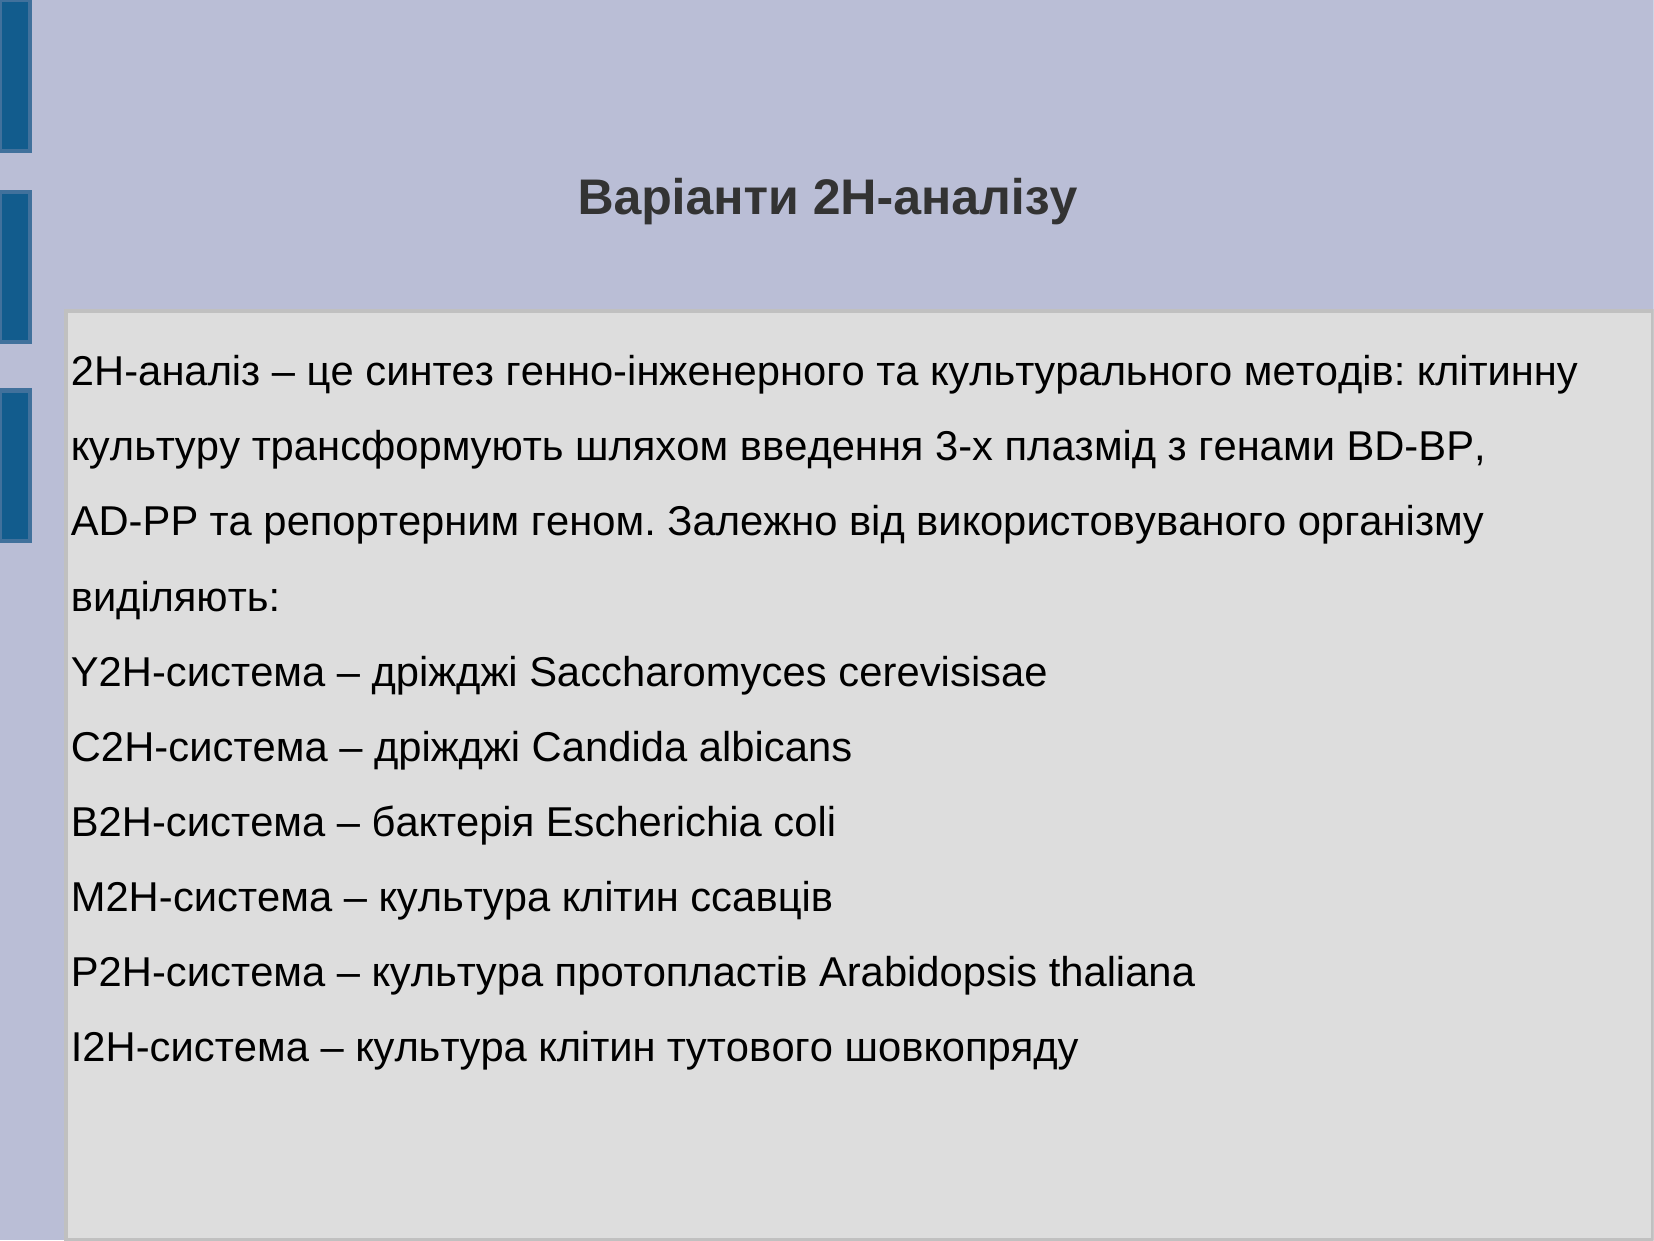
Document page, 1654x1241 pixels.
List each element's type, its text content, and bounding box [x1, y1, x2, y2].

list 2H-аналіз – це синтез генно-інженерного та культурального методів: клітинну культуру трансформують шляхом введення 3-х плазмід з генами BD-BP, AD-PP та репортерним геном. Залежно від використовуваного організму виділяють: Y2H-система – дріжджі Saccharomyces cerevisisae C2H-система – дріжджі Candida albicans B2H-система – бактерія Escherichia coli M2H-система – культура клітин ссавців P2H-система – культура протопластів Arabidopsis thaliana I2H-система – культура клітин тутового шовкопряду [70, 318, 1619, 1182]
title Варіанти 2H-аналізу [121, 91, 1534, 299]
